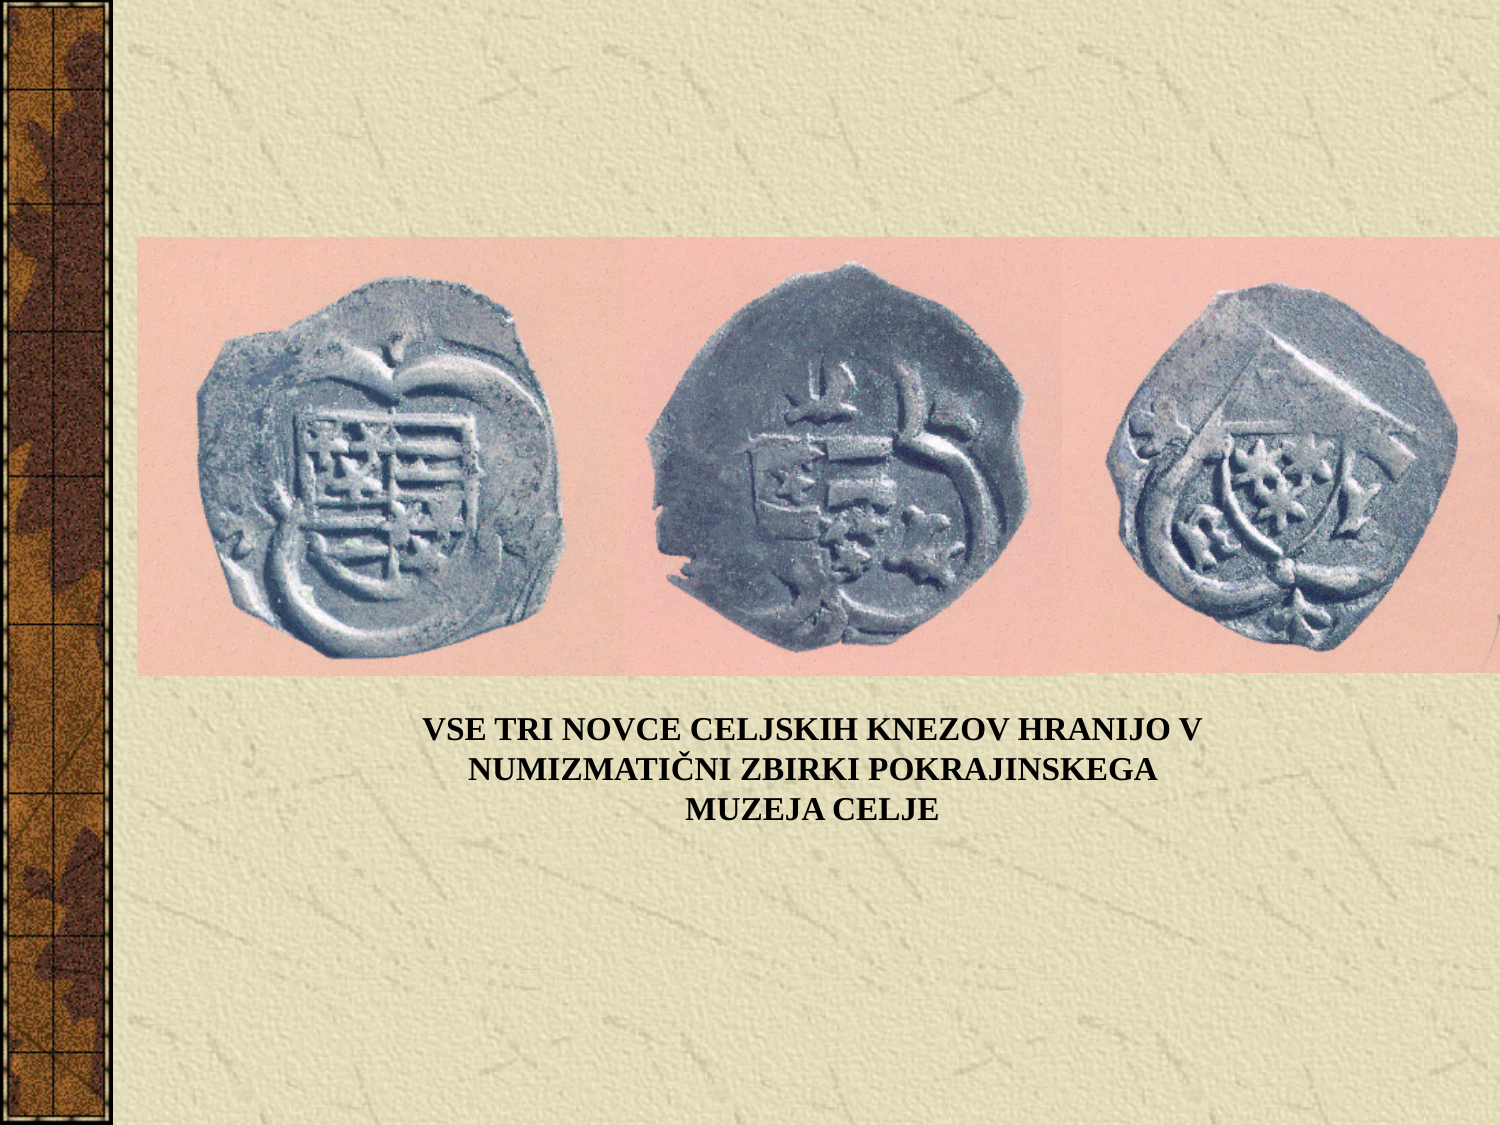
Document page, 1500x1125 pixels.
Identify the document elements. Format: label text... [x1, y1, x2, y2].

picture [0, 0, 1500, 1125]
text_box VSE TRI NOVCE CELJSKIH KNEZOV HRANIJO V NUMIZMATIČNI ZBIRKI POKRAJINSKEGA MUZEJA CELJE [387, 699, 1238, 882]
